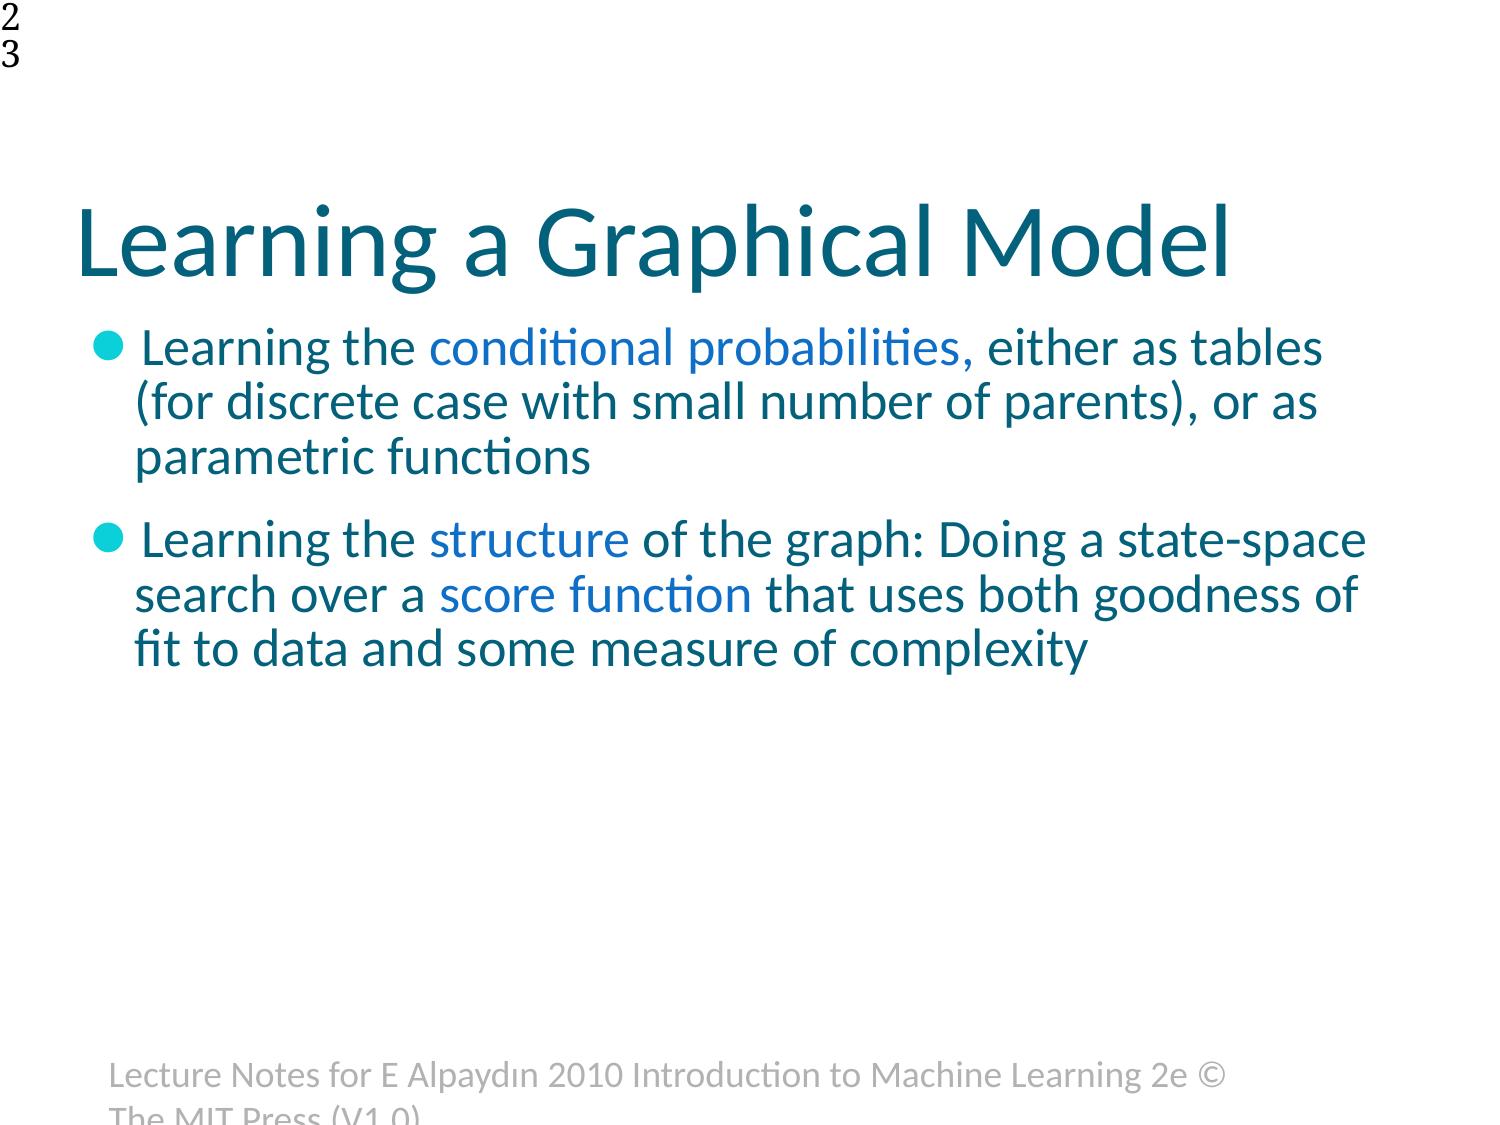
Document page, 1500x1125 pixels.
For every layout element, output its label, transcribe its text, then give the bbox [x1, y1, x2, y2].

title Learning a Graphical Model [75, 115, 1425, 303]
list Learning the conditional probabilities, either as tables (for discrete case with small number of parents), or as parametric functions Learning the structure of the graph: Doing a state-space search over a score function that uses both goodness of fit to data and some measure of complexity [75, 317, 1425, 1038]
footer Lecture Notes for E Alpaydın 2010 Introduction to Machine Learning 2e © The MIT Press (V1.0) [93, 1042, 1254, 1103]
